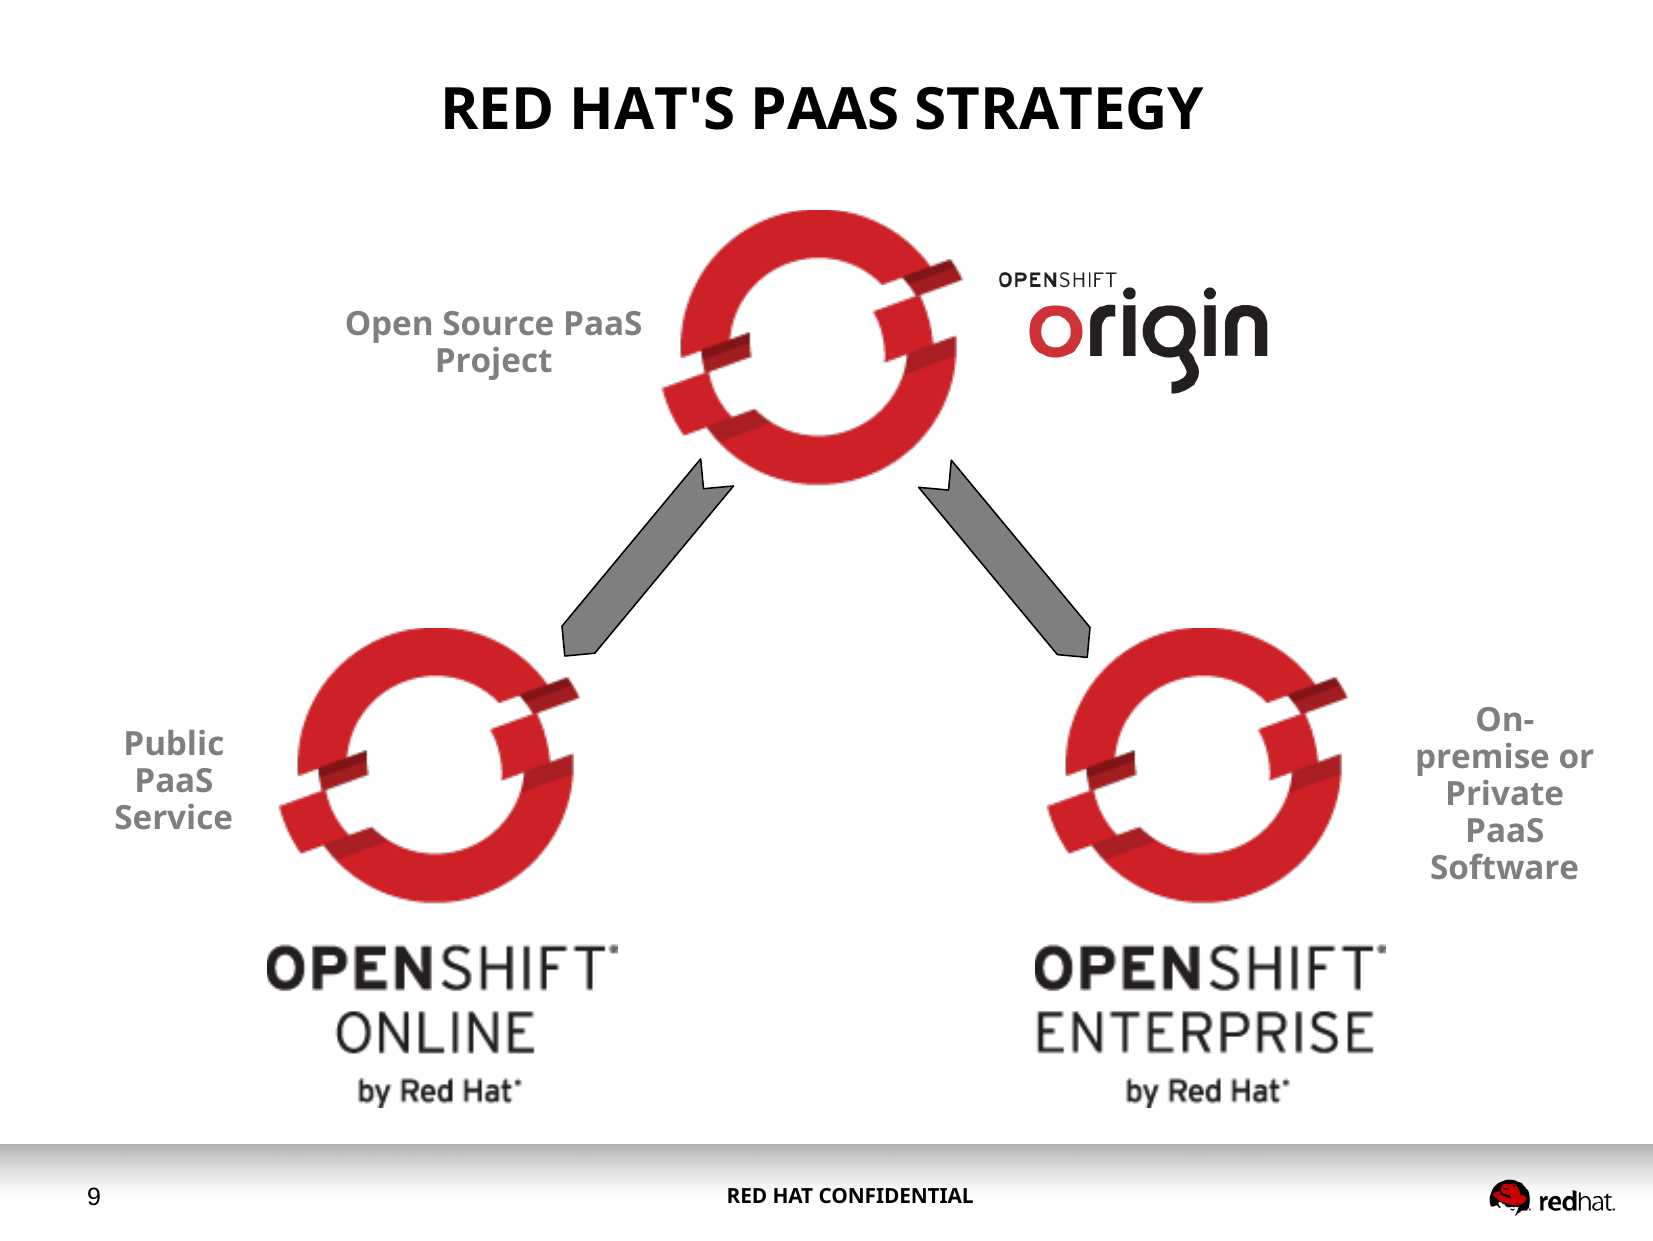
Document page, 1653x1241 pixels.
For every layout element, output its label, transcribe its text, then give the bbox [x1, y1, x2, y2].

picture [650, 210, 1314, 500]
picture [1035, 628, 1386, 1108]
text_box On-premise or Private PaaS Software [1400, 690, 1622, 870]
text_box [561, 458, 734, 657]
text_box Public PaaS Service [99, 690, 284, 870]
picture [0, 1144, 1653, 1241]
text_box RED HAT'S PAAS STRATEGY [319, 74, 1325, 149]
text_box Open Source PaaS Project [329, 251, 675, 431]
picture [267, 628, 618, 1108]
text_box [918, 460, 1091, 658]
